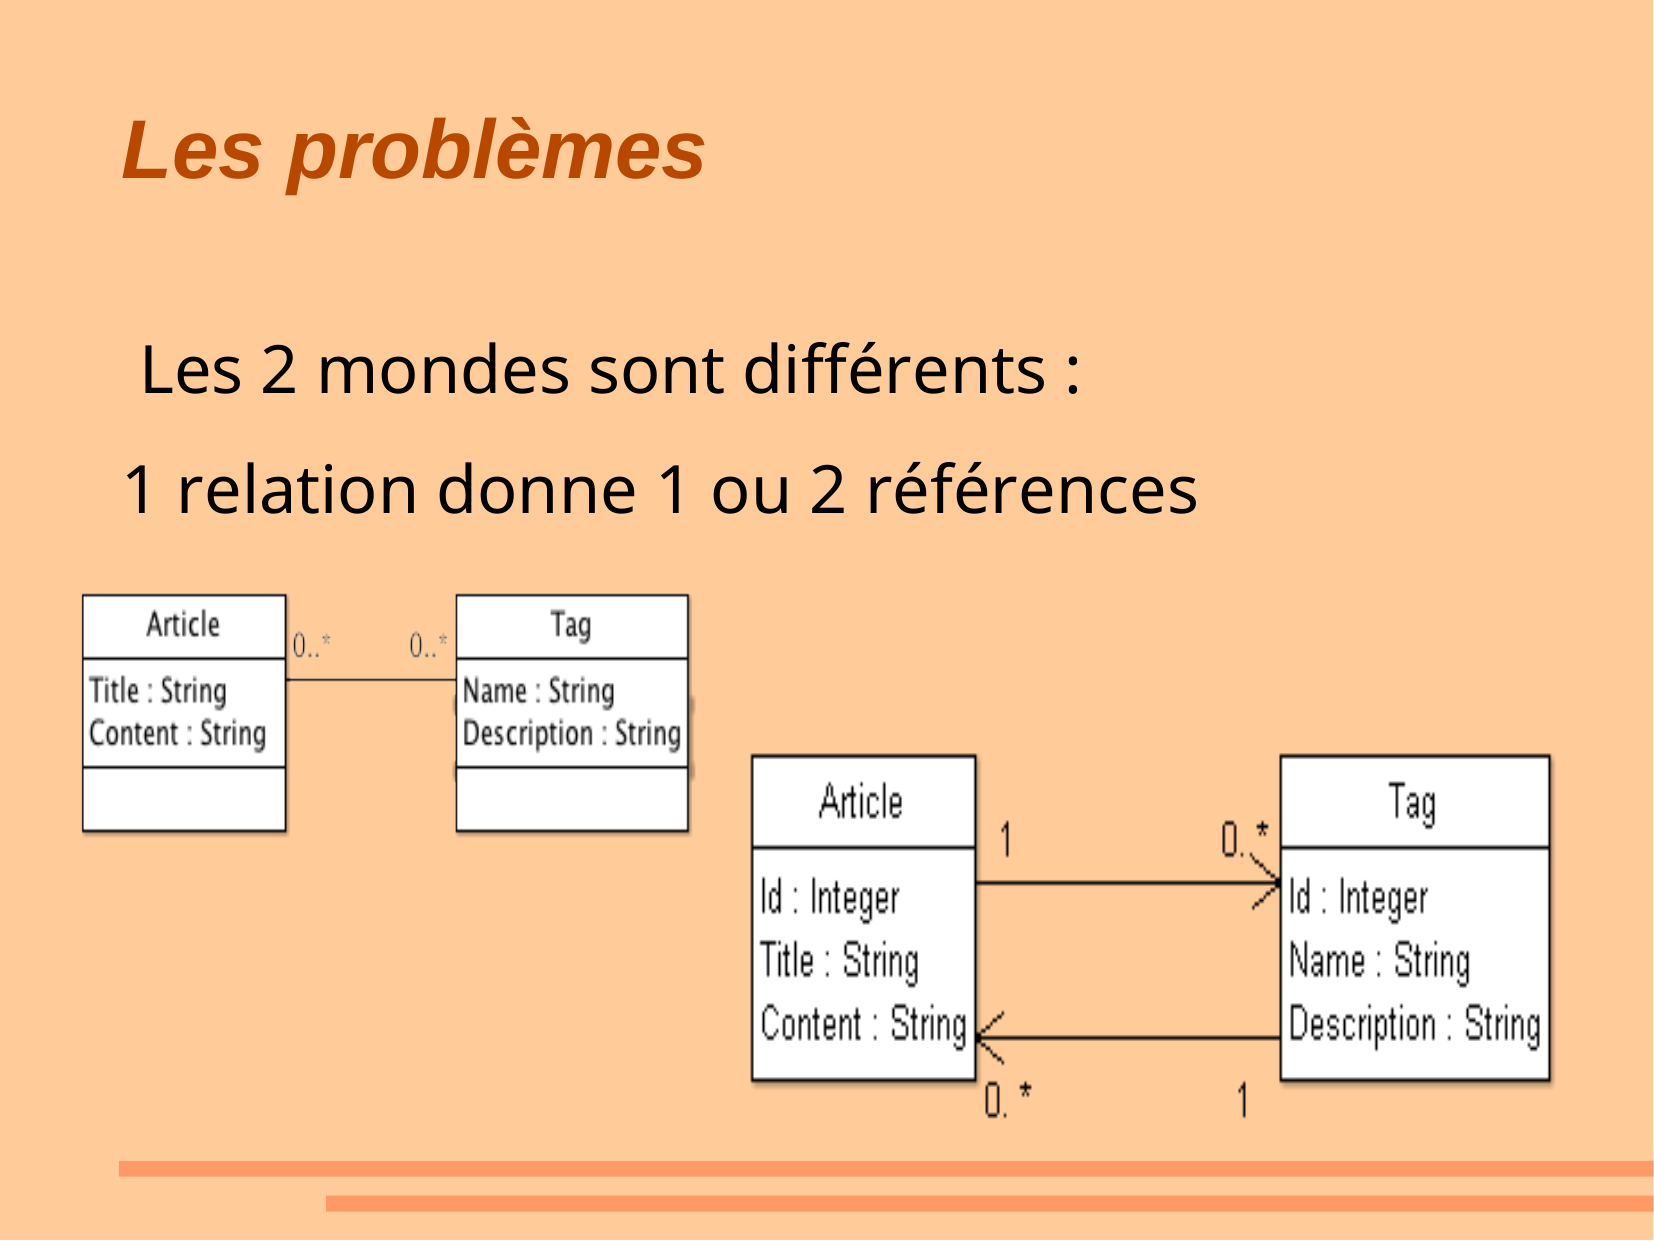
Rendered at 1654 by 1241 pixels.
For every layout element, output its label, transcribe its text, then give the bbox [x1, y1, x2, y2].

list Les 2 mondes sont différents : 1 relation donne 1 ou 2 références [121, 322, 1561, 709]
title Les problèmes [121, 46, 1534, 254]
picture [66, 560, 709, 857]
picture [738, 738, 1565, 1123]
